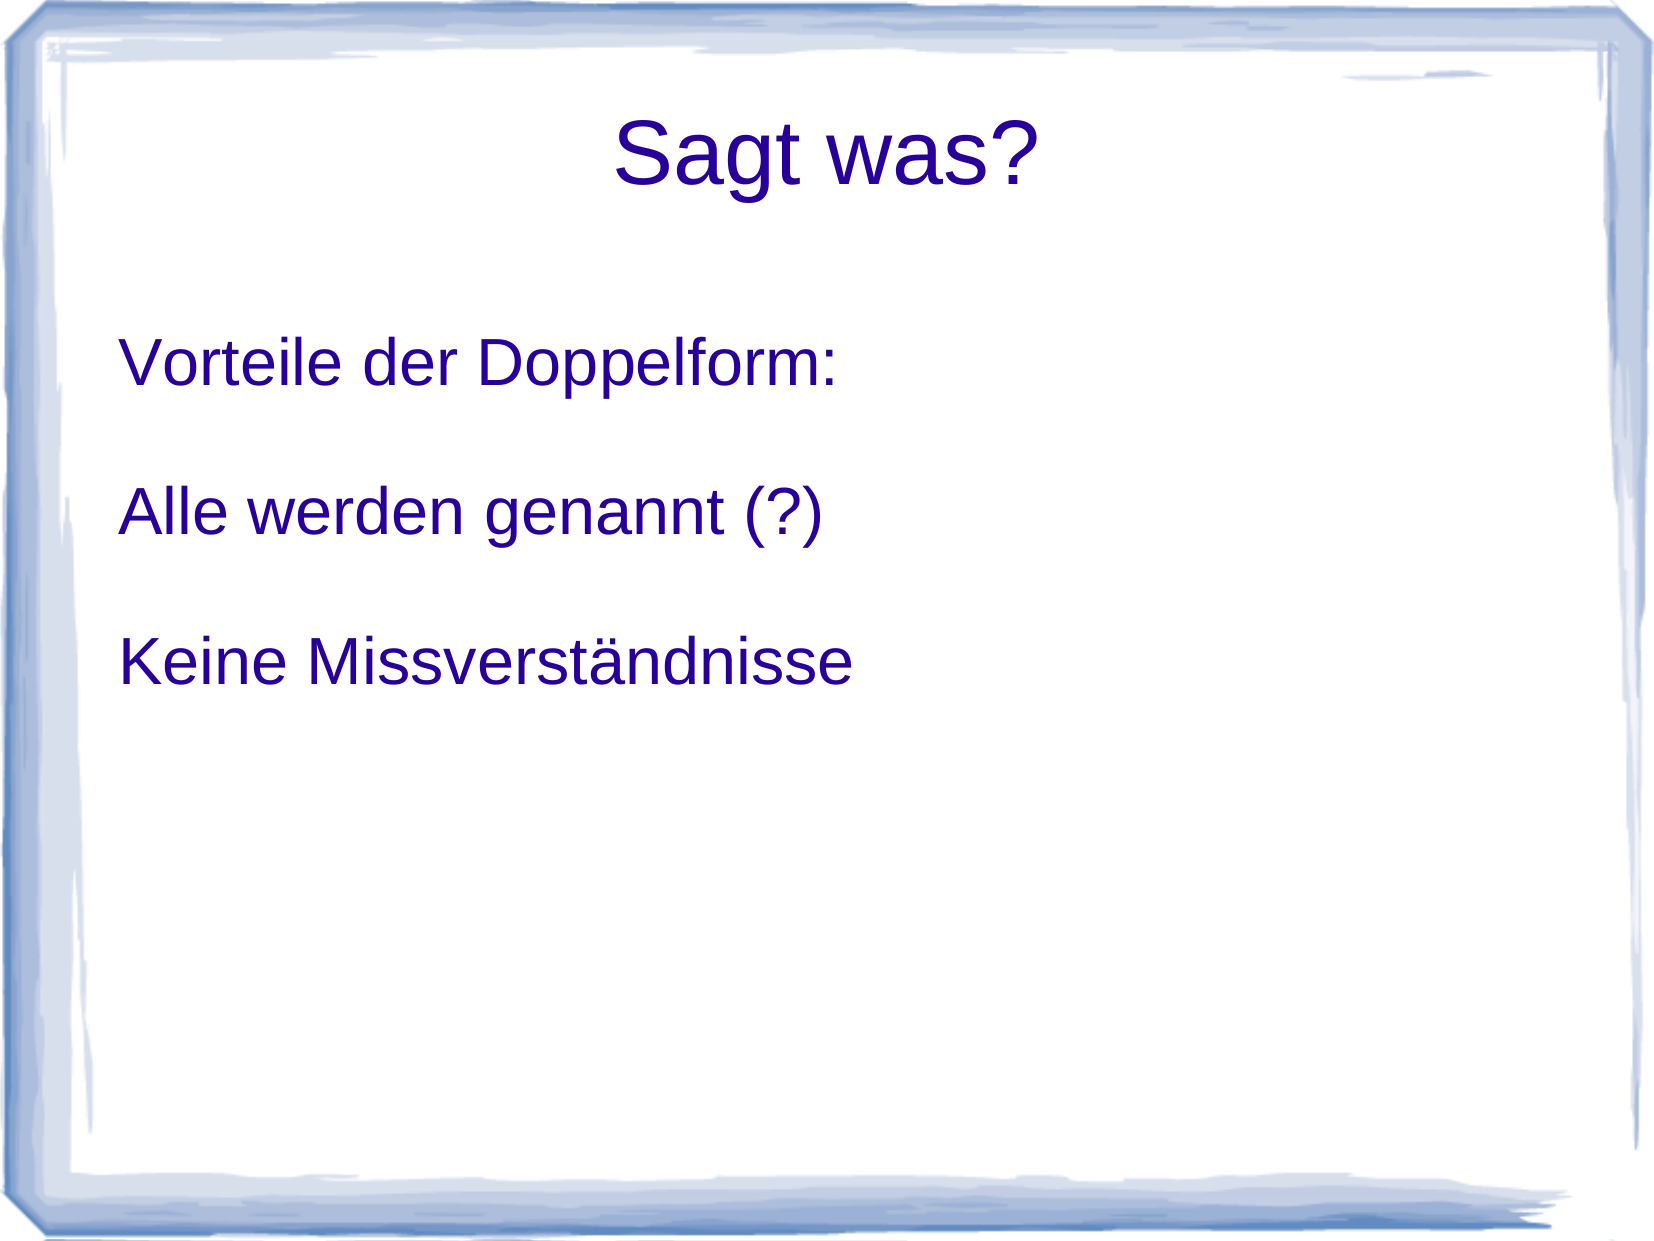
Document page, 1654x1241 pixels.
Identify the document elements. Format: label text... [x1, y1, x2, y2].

picture [0, 0, 1654, 1241]
title Sagt was? [82, 49, 1571, 257]
subtitle Vorteile der Doppelform: Alle werden genannt (?) Keine Missverständnisse [118, 324, 1571, 1148]
